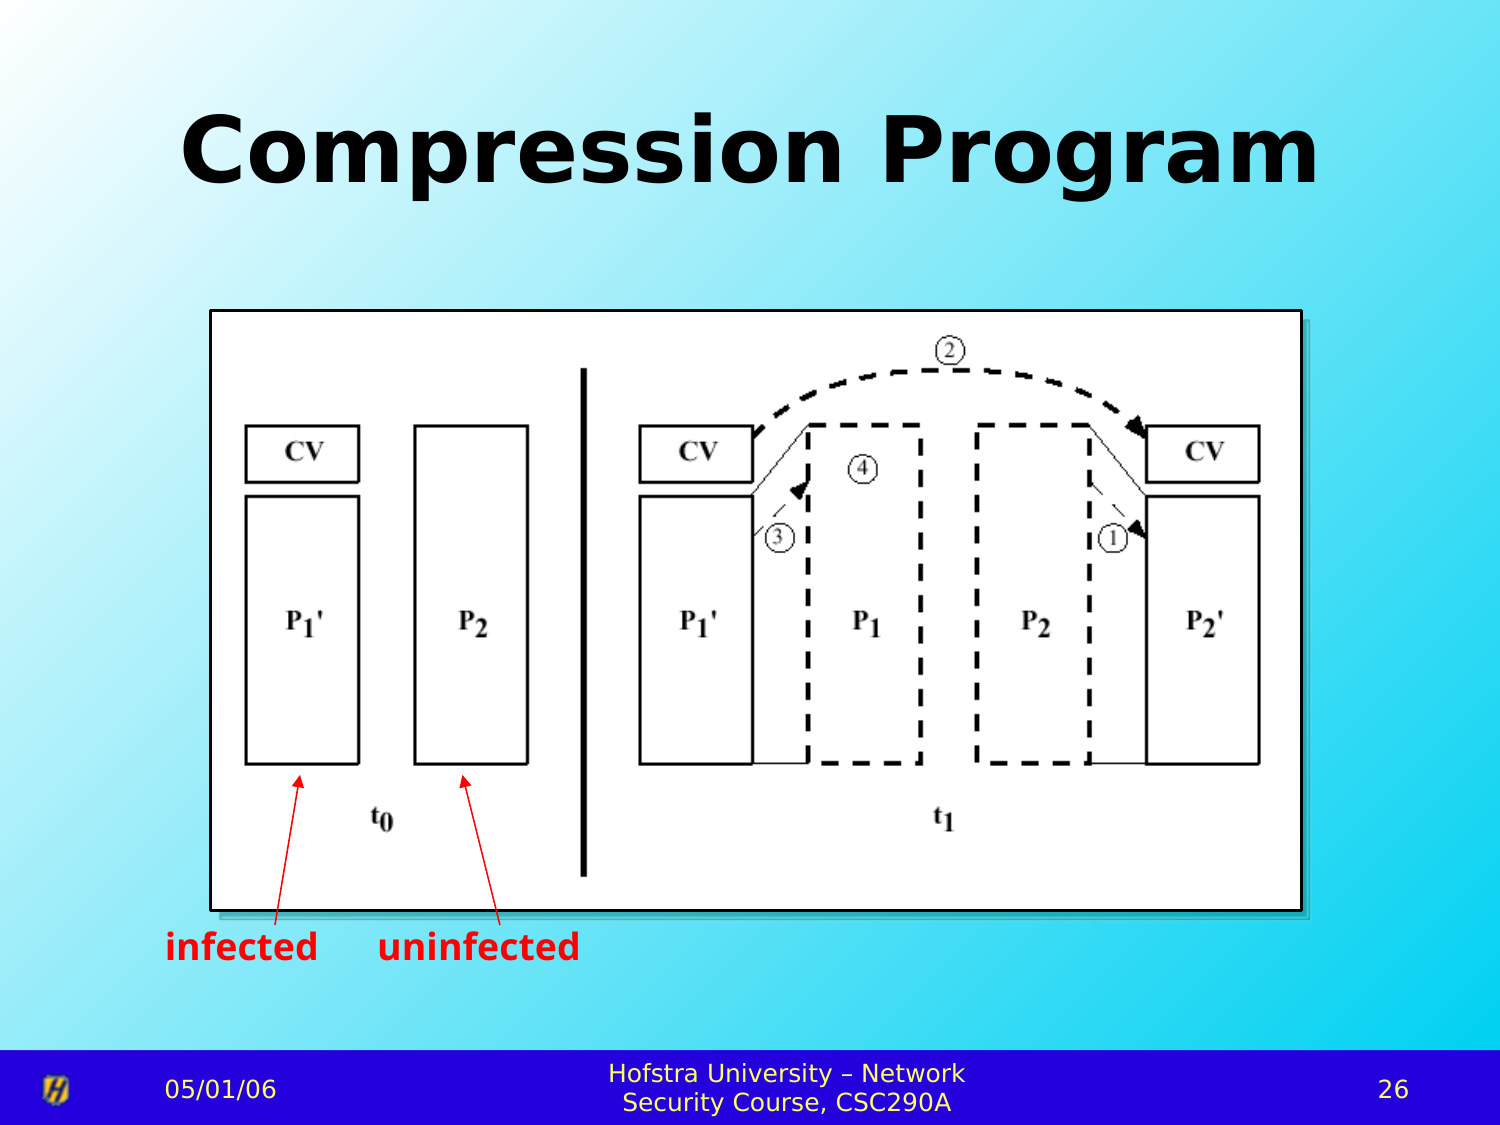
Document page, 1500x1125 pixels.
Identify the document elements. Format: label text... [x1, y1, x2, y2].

text_box infected [150, 912, 335, 979]
title Compression Program [112, 84, 1391, 212]
picture [212, 312, 1300, 910]
text_box uninfected [362, 912, 597, 979]
picture [37, 1072, 76, 1110]
